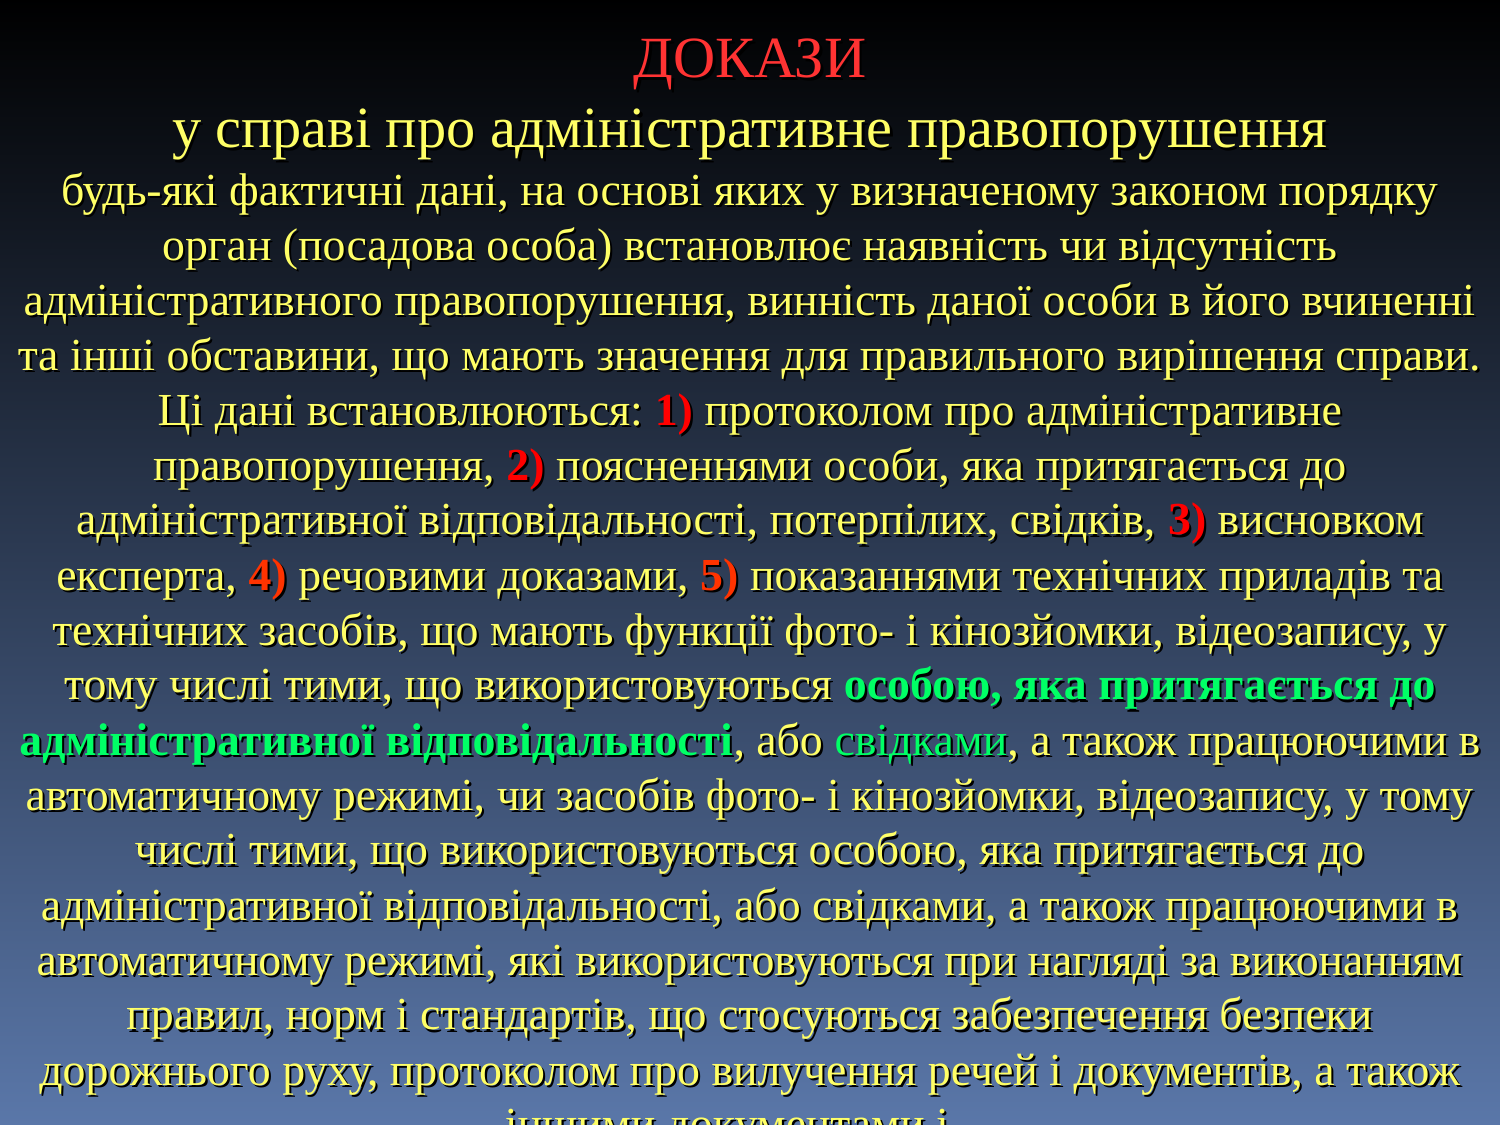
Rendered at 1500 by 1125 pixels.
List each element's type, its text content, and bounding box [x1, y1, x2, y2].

text_box ДОКАЗИ у справі про адміністративне правопорушення будь-які фактичні дані, на основі яких у визначеному законом порядку орган (посадова особа) встановлює наявність чи відсутність адміністративного правопорушення, винність даної особи в його вчиненні та інші обставини, що мають значення для правильного вирішення справи. Ці дані встановлюються: 1) протоколом про адміністративне правопорушення, 2) поясненнями особи, яка притягається до адміністративної відповідальності, потерпілих, свідків, 3) висновком експерта, 4) речовими доказами, 5) показаннями технічних приладів та технічних засобів, що мають функції фото- і кінозйомки, відеозапису, у тому числі тими, що використовуються особою, яка притягається до адміністративної відповідальності, або свідками, а також працюючими в автоматичному режимі, чи засобів фото- і кінозйомки, відеозапису, у тому числі тими, що використовуються особою, яка притягається до адміністративної відповідальності, або свідками, а також працюючими в автоматичному режимі, які використовуються при нагляді за виконанням правил, норм і стандартів, що стосуються забезпечення безпеки дорожнього руху, протоколом про вилучення речей і документів, а також іншими документами.і ... [0, 11, 1500, 1125]
